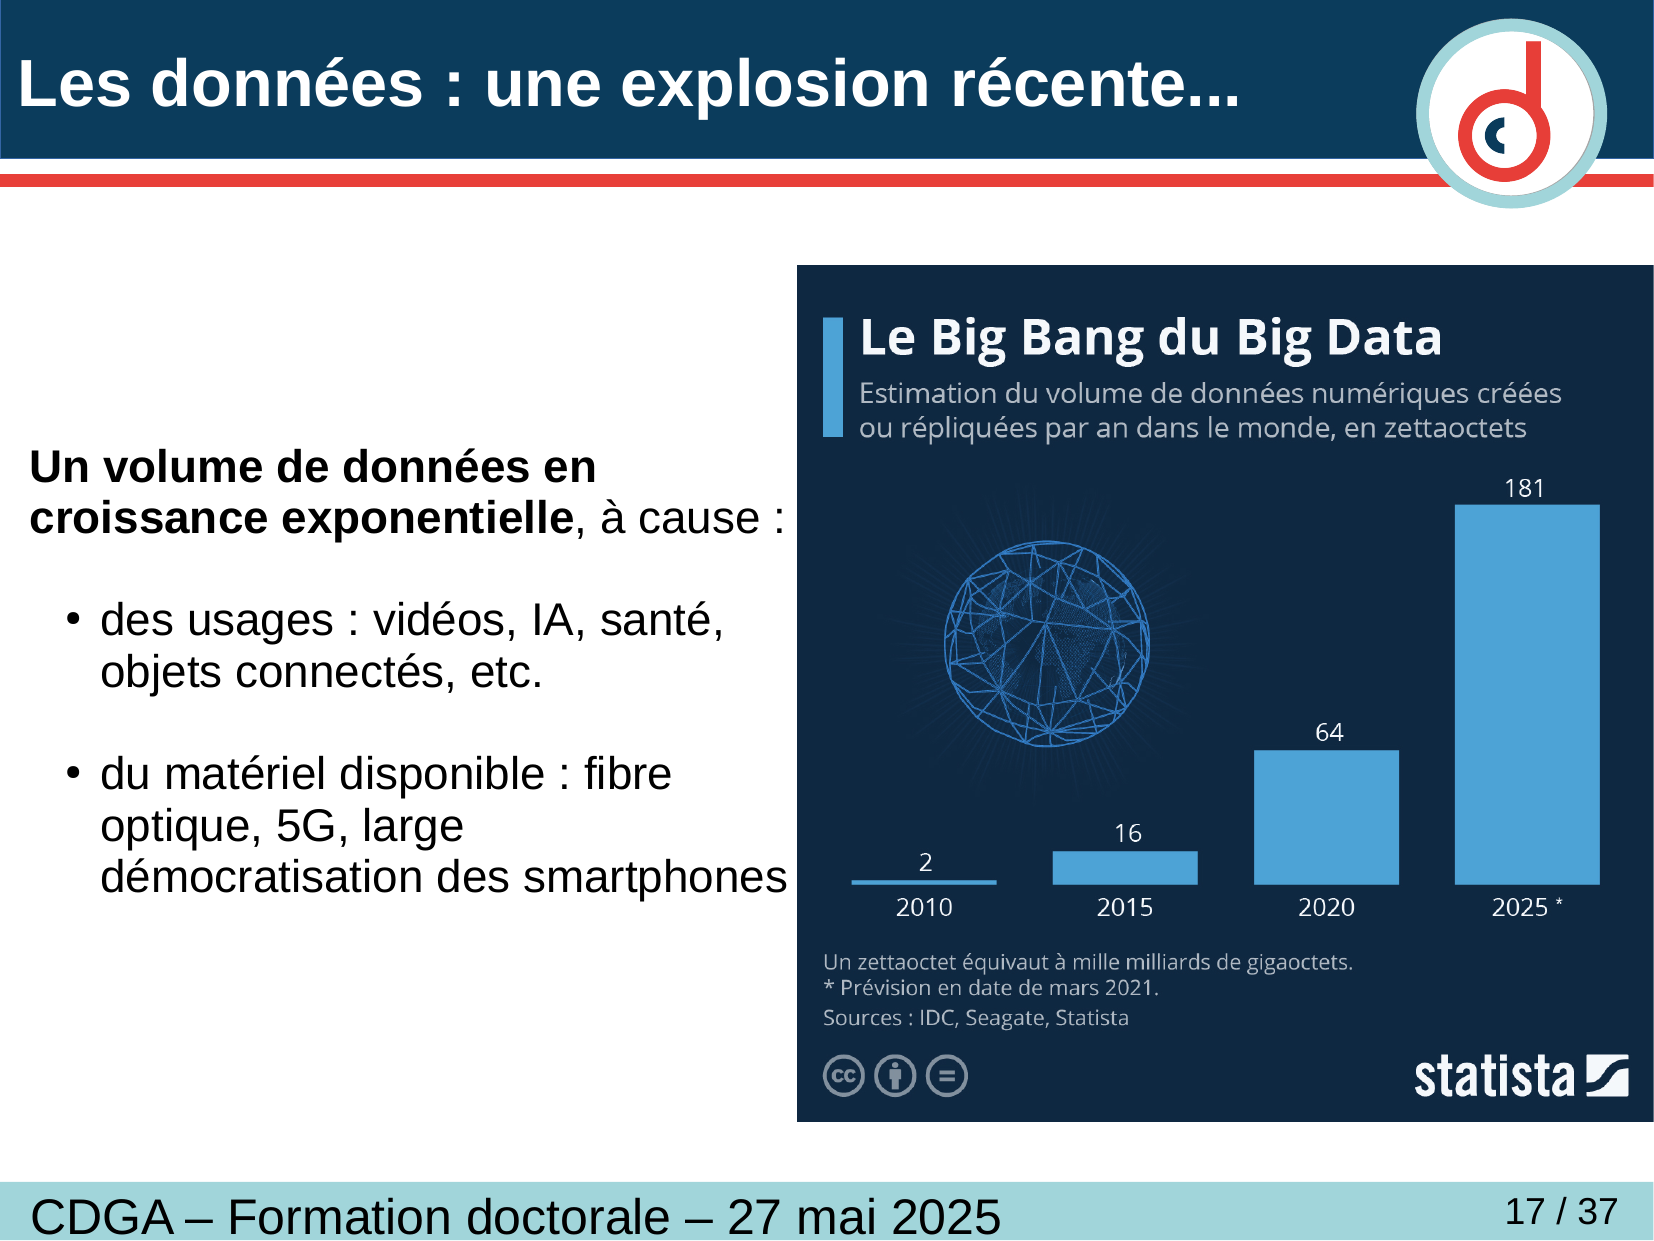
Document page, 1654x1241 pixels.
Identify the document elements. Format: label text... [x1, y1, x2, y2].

title Les données : une explosion récente... [17, 11, 1412, 159]
picture [797, 265, 1654, 1123]
subtitle Un volume de données en croissance exponentielle, à cause : des usages : vidéos, IA, santé, objets connectés, etc. du matériel disponible : fibre optique, 5G, large démocratisation des smartphones [29, 324, 797, 1018]
